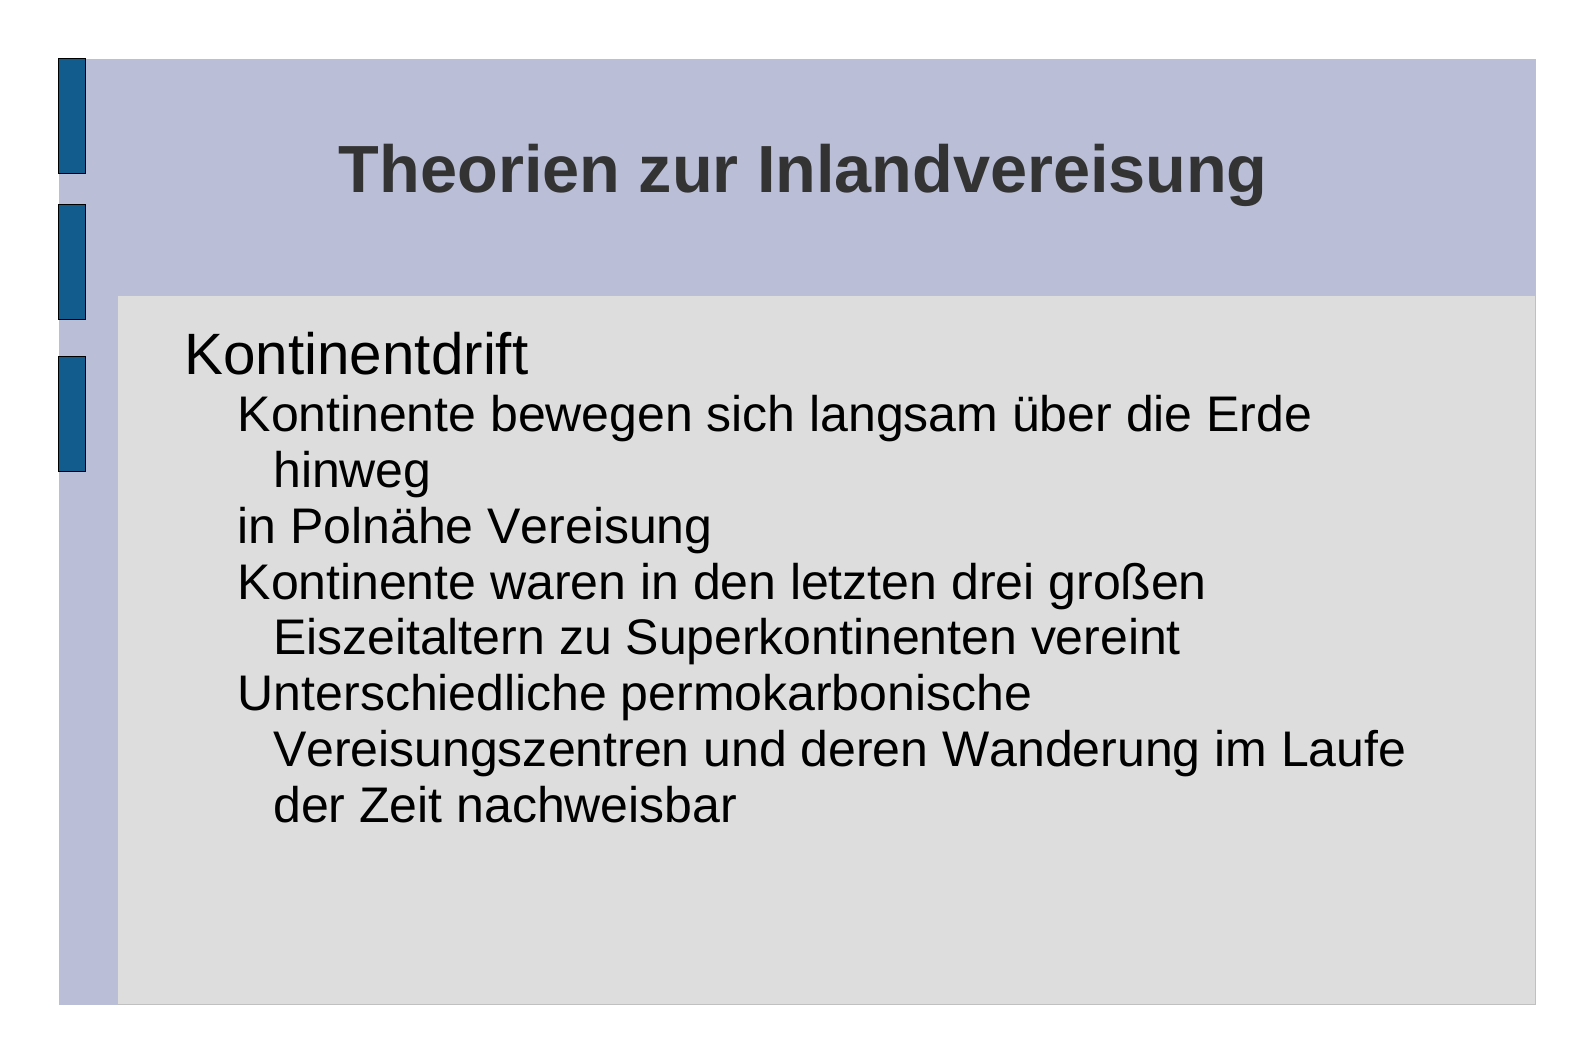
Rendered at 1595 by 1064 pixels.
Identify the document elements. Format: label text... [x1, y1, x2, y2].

title Theorien zur Inlandvereisung [167, 106, 1429, 308]
list Kontinentdrift Kontinente bewegen sich langsam über die Erde hinweg in Polnähe Vereisung Kontinente waren in den letzten drei großen Eiszeitaltern zu Superkontinenten vereint Unterschiedliche permokarbonische Vereisungszentren und deren Wanderung im Laufe der Zeit nachweisbar [167, 321, 1429, 1003]
